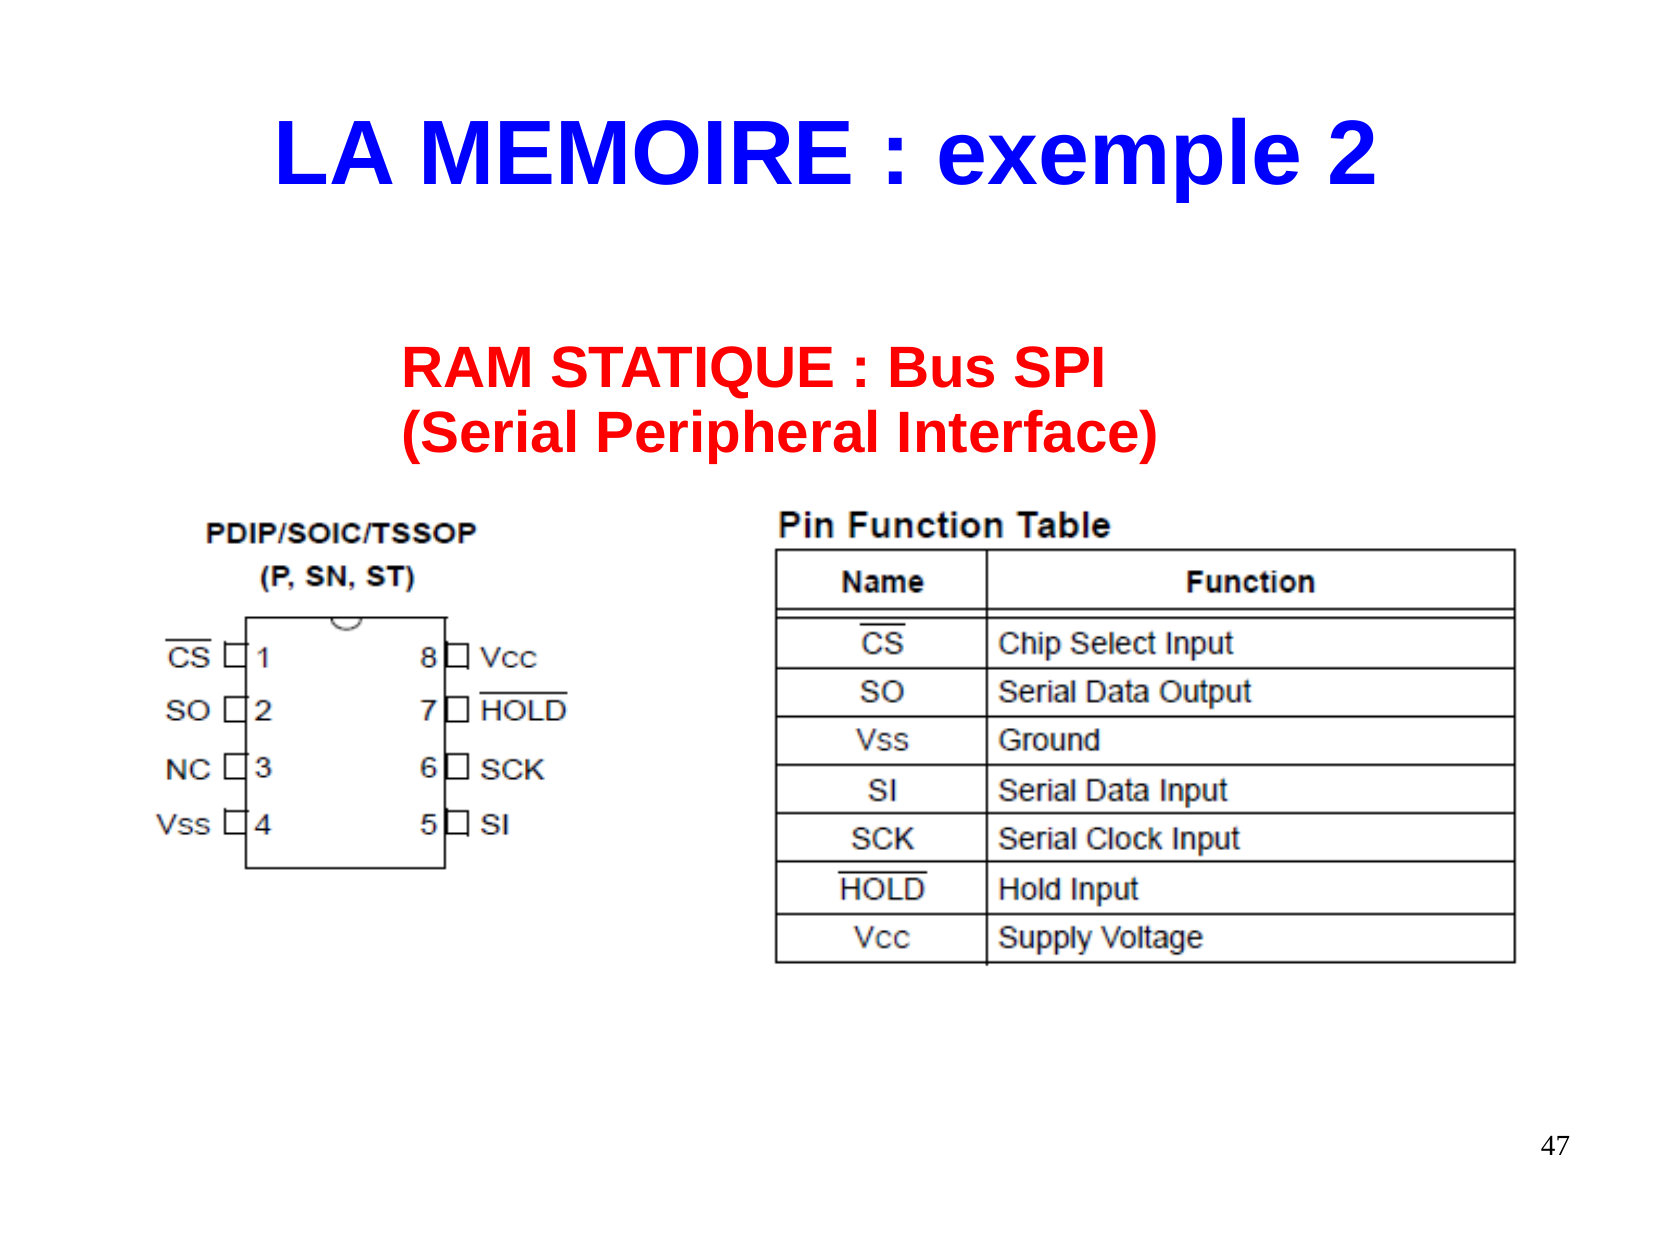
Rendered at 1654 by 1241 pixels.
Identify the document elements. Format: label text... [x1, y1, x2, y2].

picture [767, 501, 1536, 975]
title LA MEMOIRE : exemple 2 [0, 49, 1654, 257]
picture [147, 501, 591, 886]
text_box RAM STATIQUE : Bus SPI (Serial Peripheral Interface) [383, 324, 1240, 543]
